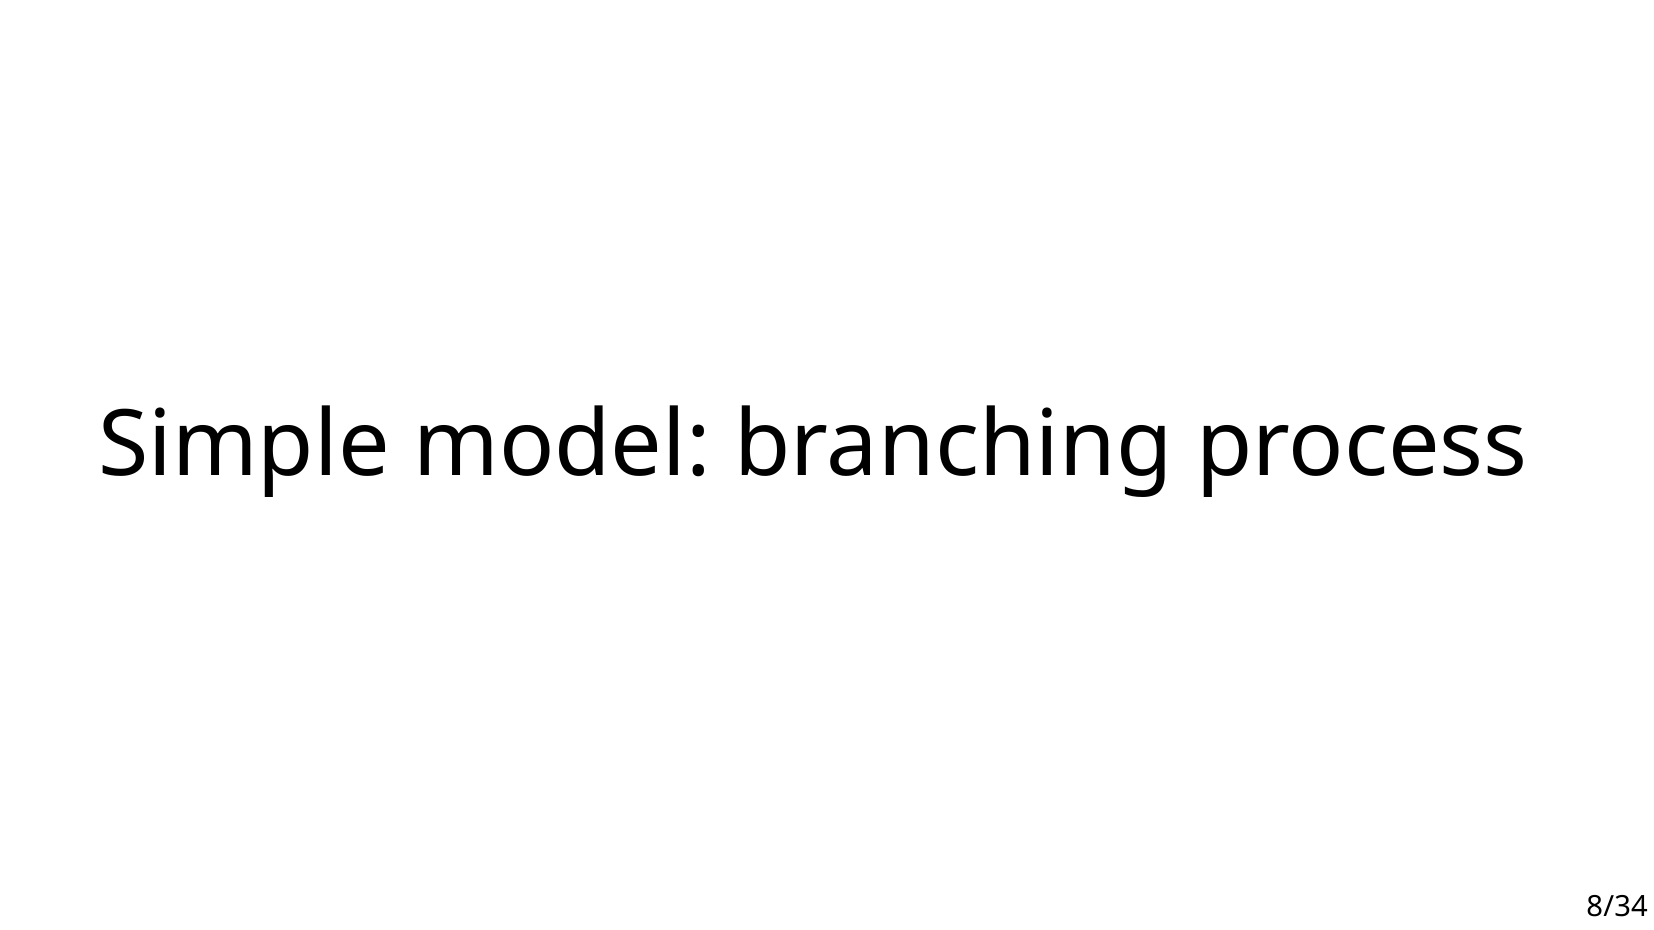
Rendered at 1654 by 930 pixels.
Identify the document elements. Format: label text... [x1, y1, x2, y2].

title Simple model: branching process [69, 362, 1558, 518]
